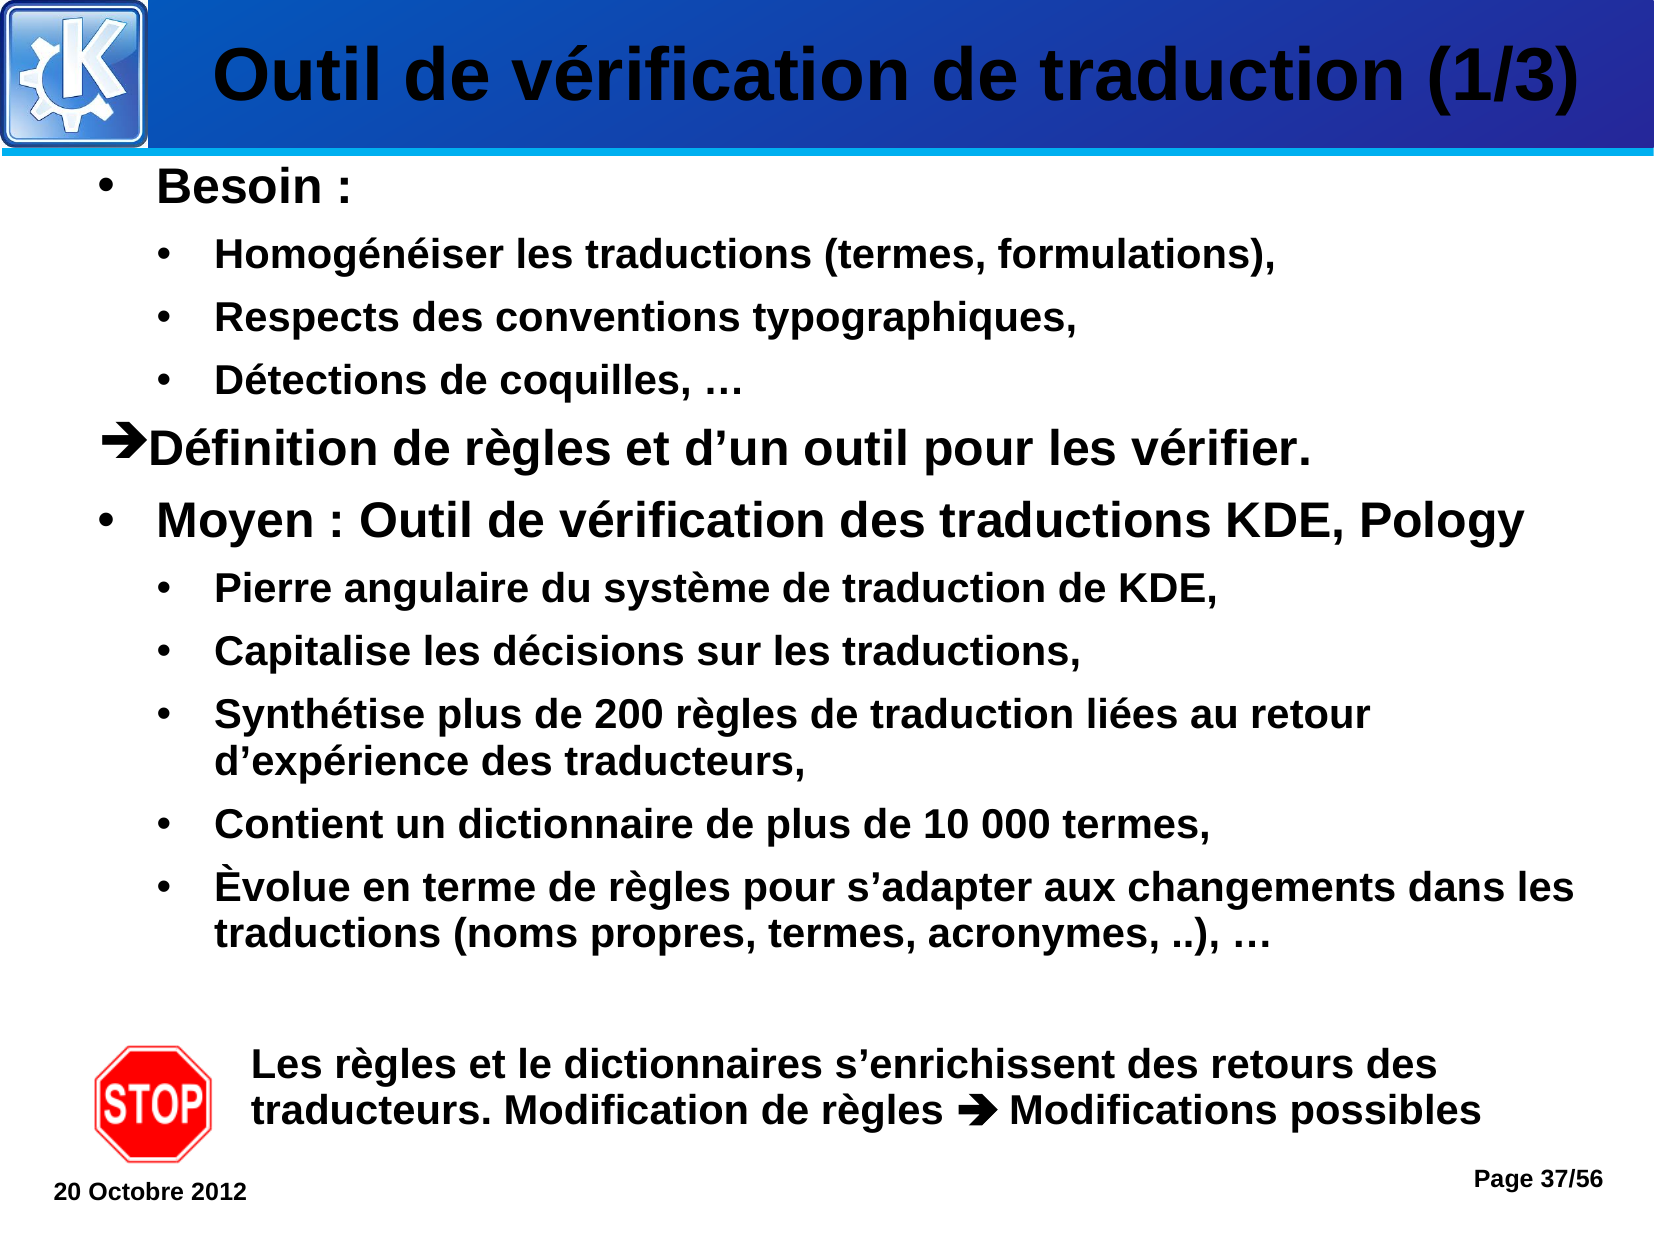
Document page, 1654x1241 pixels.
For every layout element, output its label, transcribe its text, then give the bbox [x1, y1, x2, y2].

text_box Les règles et le dictionnaires s’enrichissent des retours des traducteurs. Modification de règles  Modifications possibles [236, 1033, 1524, 1142]
text_box Besoin : Homogénéiser les traductions (termes, formulations), Respects des conventions typographiques, Détections de coquilles, … Définition de règles et d’un outil pour les vérifier. Moyen : Outil de vérification des traductions KDE, Pology Pierre angulaire du système de traduction de KDE, Capitalise les décisions sur les traductions, Synthétise plus de 200 règles de traduction liées au retour d’expérience des traducteurs, Contient un dictionnaire de plus de 10 000 termes, Èvolue en terme de règles pour s’adapter aux changements dans les traductions (noms propres, termes, acronymes, ..), … [82, 147, 1619, 999]
picture [0, 0, 141, 148]
picture [94, 1045, 213, 1164]
text_box Outil de vérification de traduction (1/3) [141, 0, 1654, 148]
